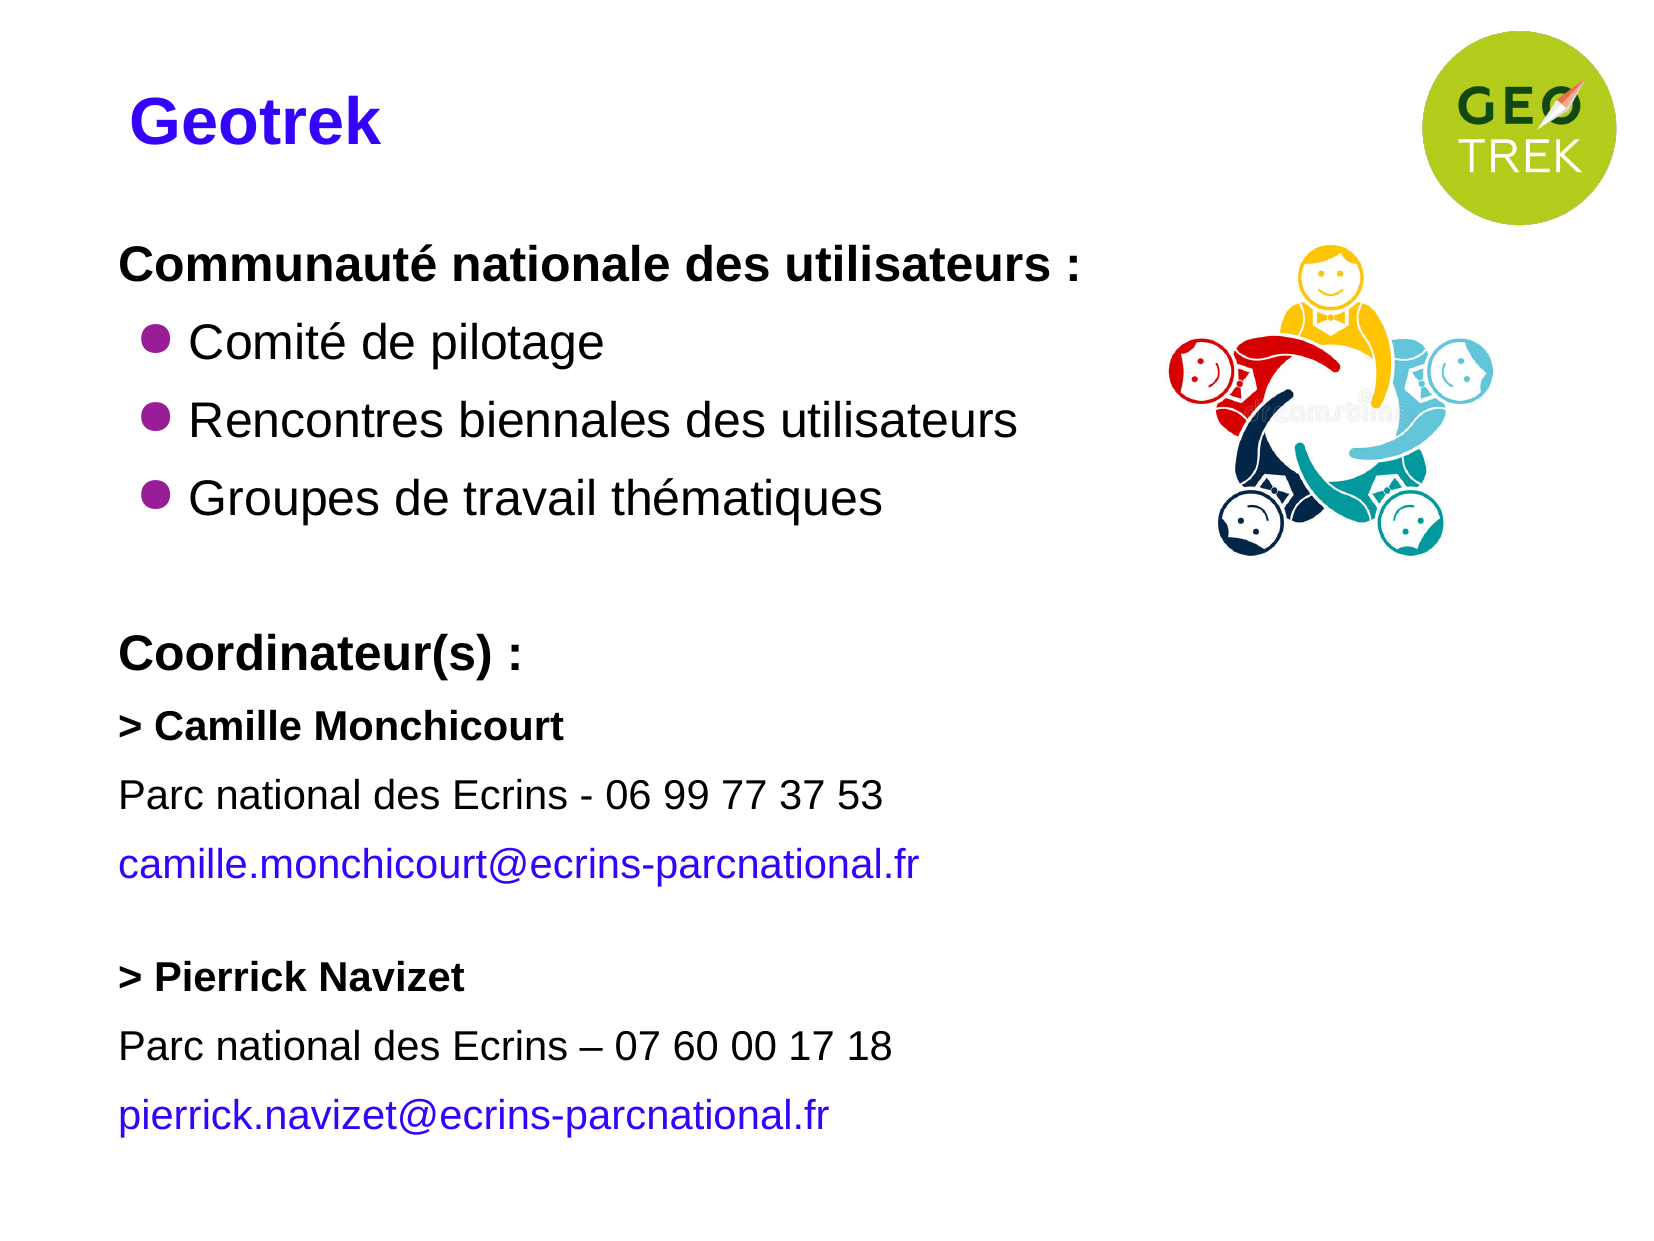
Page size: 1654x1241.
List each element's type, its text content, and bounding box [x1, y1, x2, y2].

list Communauté nationale des utilisateurs : Comité de pilotage Rencontres biennales des utilisateurs Groupes de travail thématiques Coordinateur(s) : > Camille Monchicourt Parc national des Ecrins - 06 99 77 37 53 camille.monchicourt@ecrins-parcnational.fr > Pierrick Navizet Parc national des Ecrins – 07 60 00 17 18 pierrick.navizet@ecrins-parcnational.fr [118, 236, 1625, 1216]
picture [1107, 0, 1654, 623]
title Geotrek [129, 11, 1387, 160]
